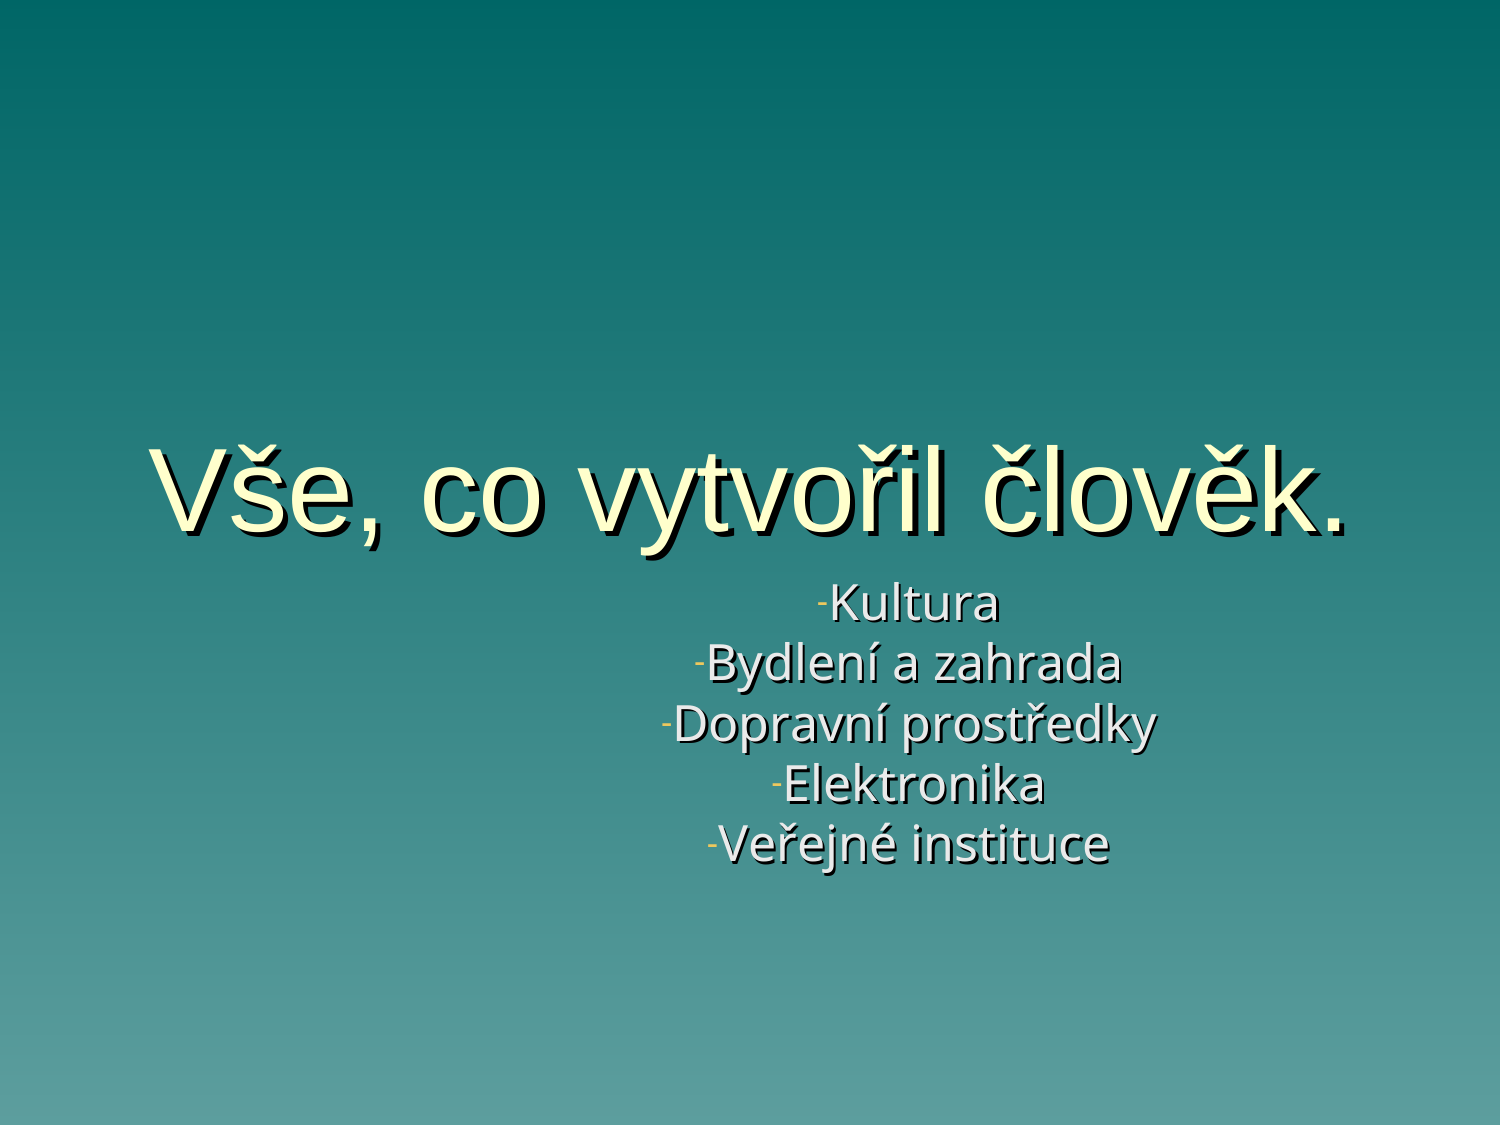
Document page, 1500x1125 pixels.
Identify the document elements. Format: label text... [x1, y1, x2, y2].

title Vše, co vytvořil člověk. [112, 262, 1388, 563]
subtitle Kultura Bydlení a zahrada Dopravní prostředky Elektronika Veřejné instituce [383, 574, 1434, 895]
